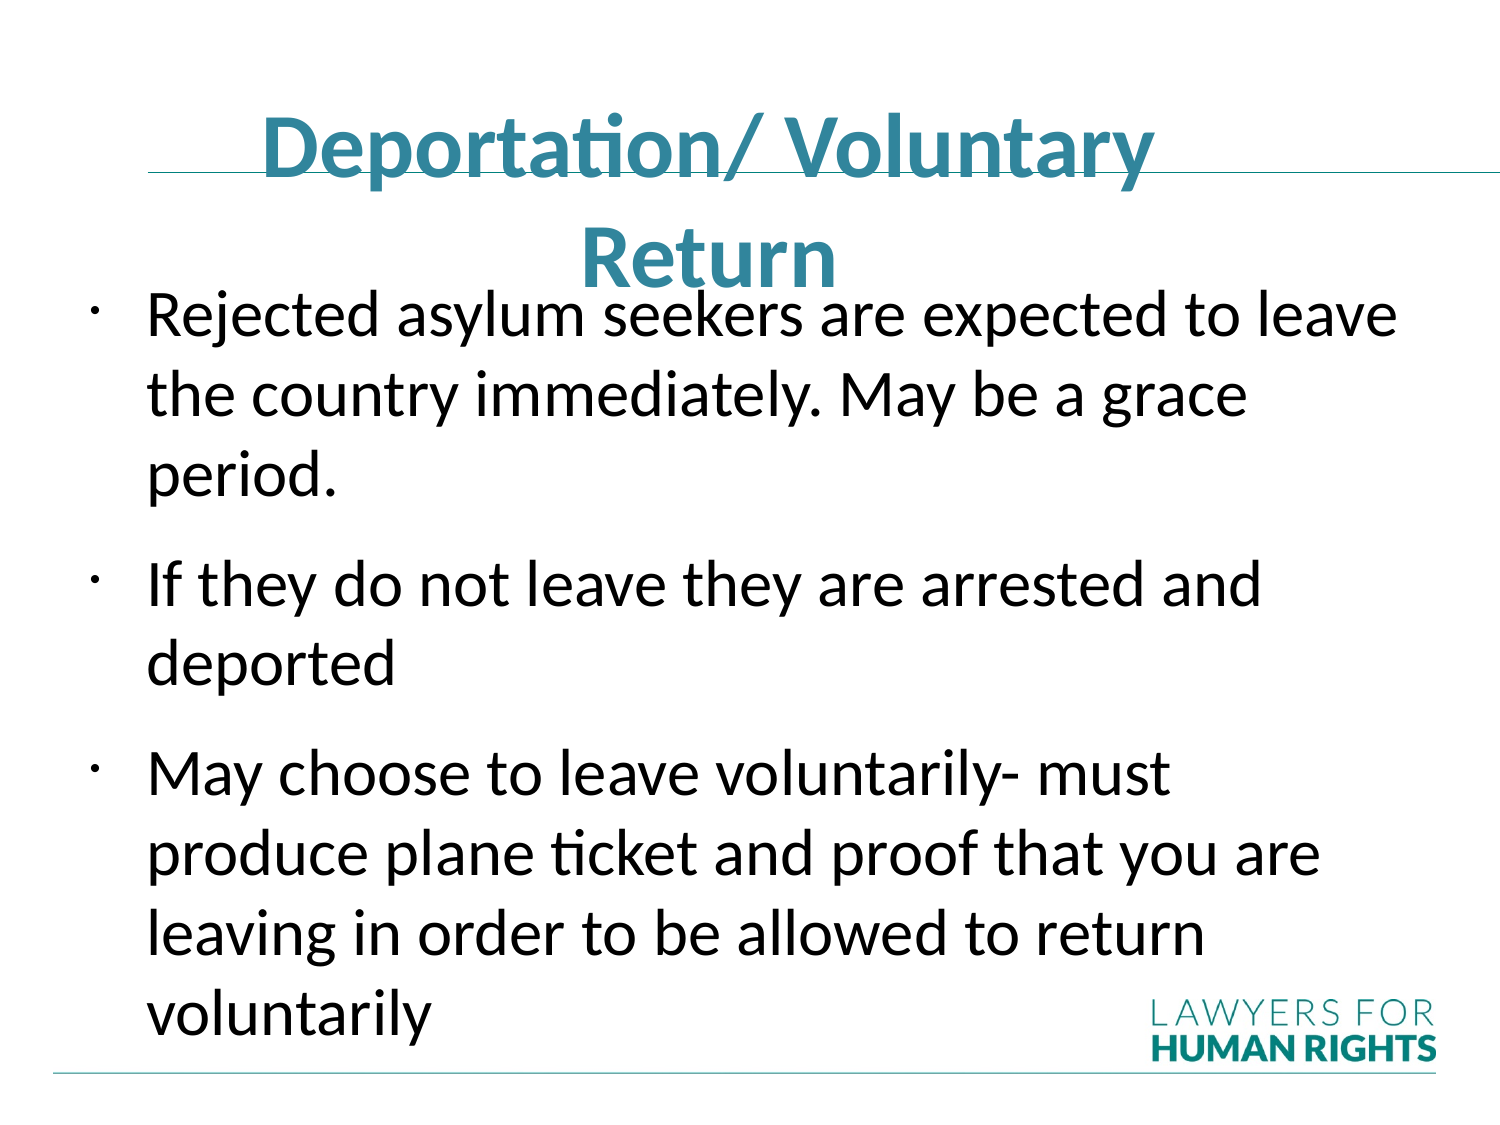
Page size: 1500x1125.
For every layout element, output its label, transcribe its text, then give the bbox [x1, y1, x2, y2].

title Deportation/ Voluntary Return [123, 78, 1296, 197]
list Rejected asylum seekers are expected to leave the country immediately. May be a grace period. If they do not leave they are arrested and deported May choose to leave voluntarily- must produce plane ticket and proof that you are leaving in order to be allowed to return voluntarily [75, 262, 1425, 1035]
picture [53, 999, 1436, 1074]
